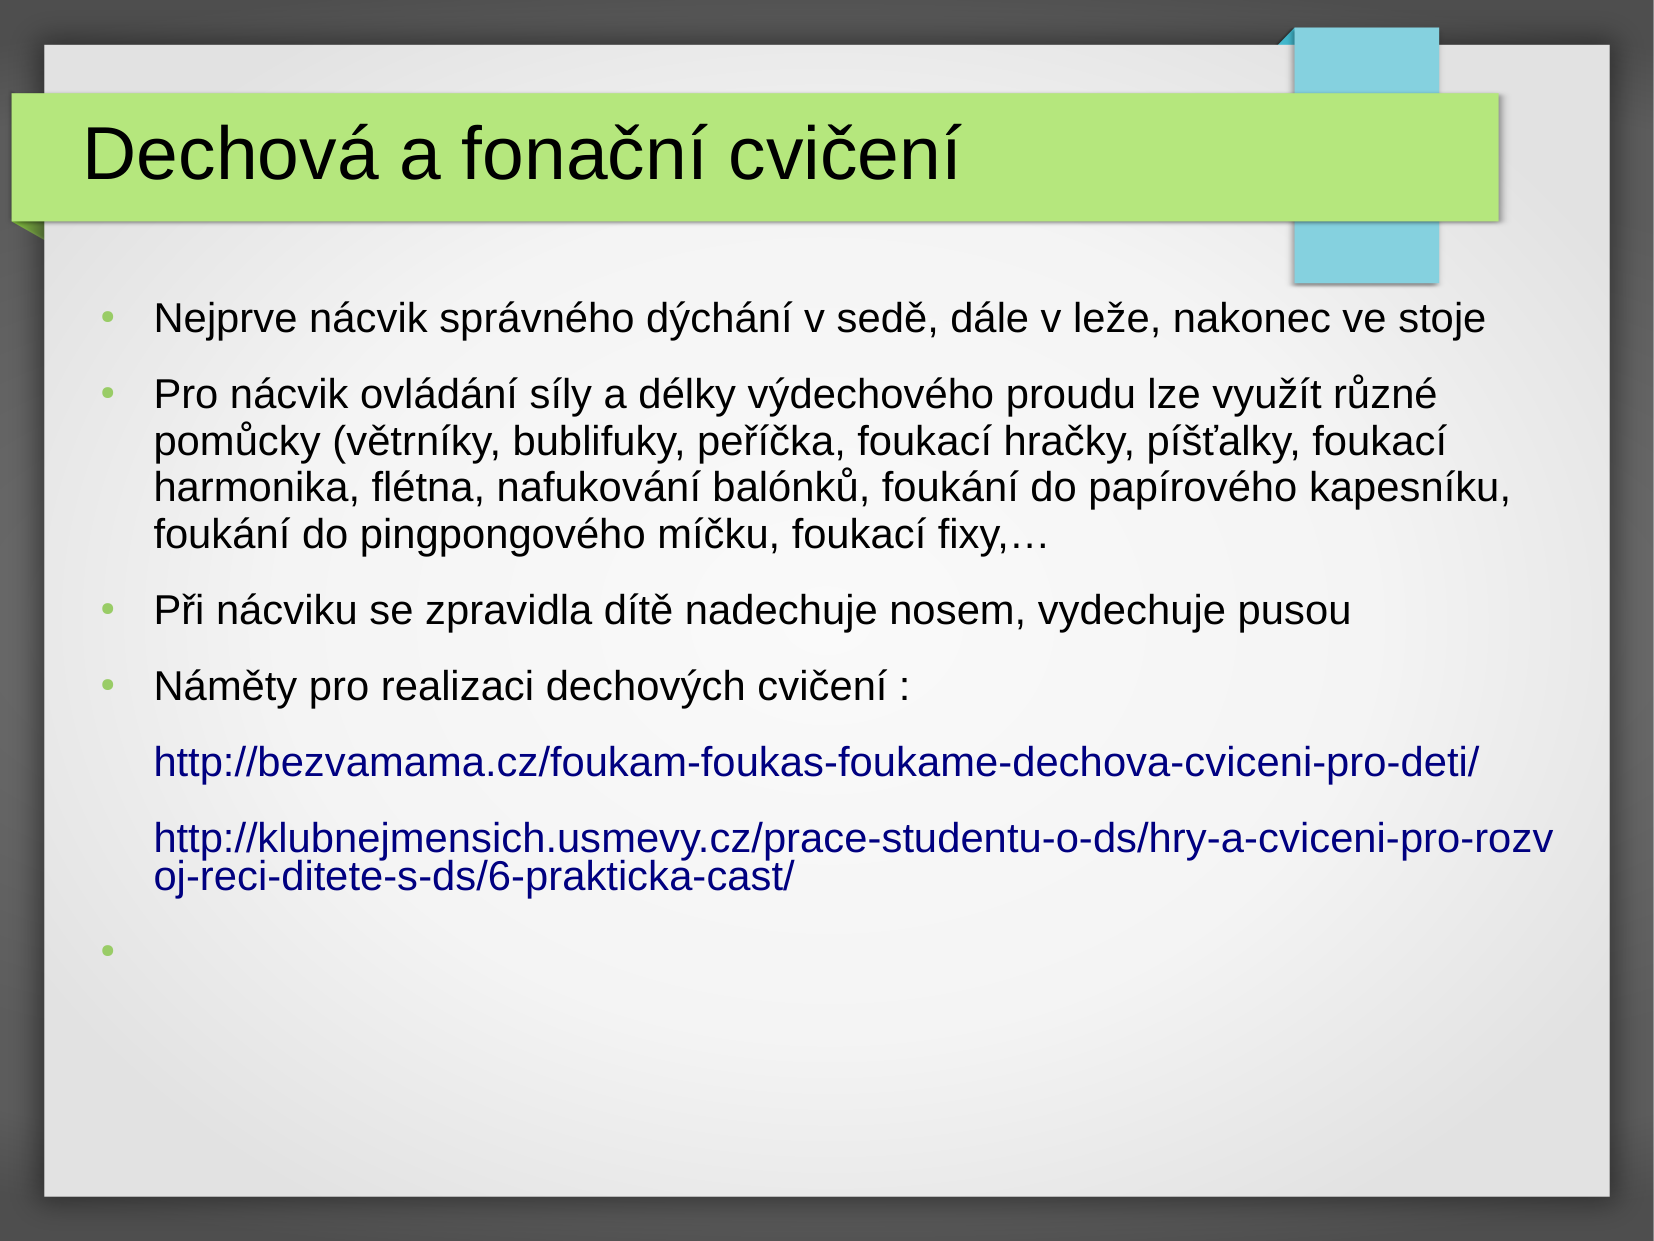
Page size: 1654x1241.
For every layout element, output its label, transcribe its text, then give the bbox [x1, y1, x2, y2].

list Nejprve nácvik správného dýchání v sedě, dále v leže, nakonec ve stoje Pro nácvik ovládání síly a délky výdechového proudu lze využít různé pomůcky (větrníky, bublifuky, peříčka, foukací hračky, píšťalky, foukací harmonika, flétna, nafukování balónků, foukání do papírového kapesníku, foukání do pingpongového míčku, foukací fixy,… Při nácviku se zpravidla dítě nadechuje nosem, vydechuje pusou Náměty pro realizaci dechových cvičení : http://bezvamama.cz/foukam-foukas-foukame-dechova-cviceni-pro-deti/ http://klubnejmensich.usmevy.cz/prace-studentu-o-ds/hry-a-cviceni-pro-rozvoj-reci-ditete-s-ds/6-prakticka-cast/ [82, 295, 1571, 1015]
title Dechová a fonační cvičení [82, 94, 1264, 213]
picture [0, 0, 1654, 1241]
